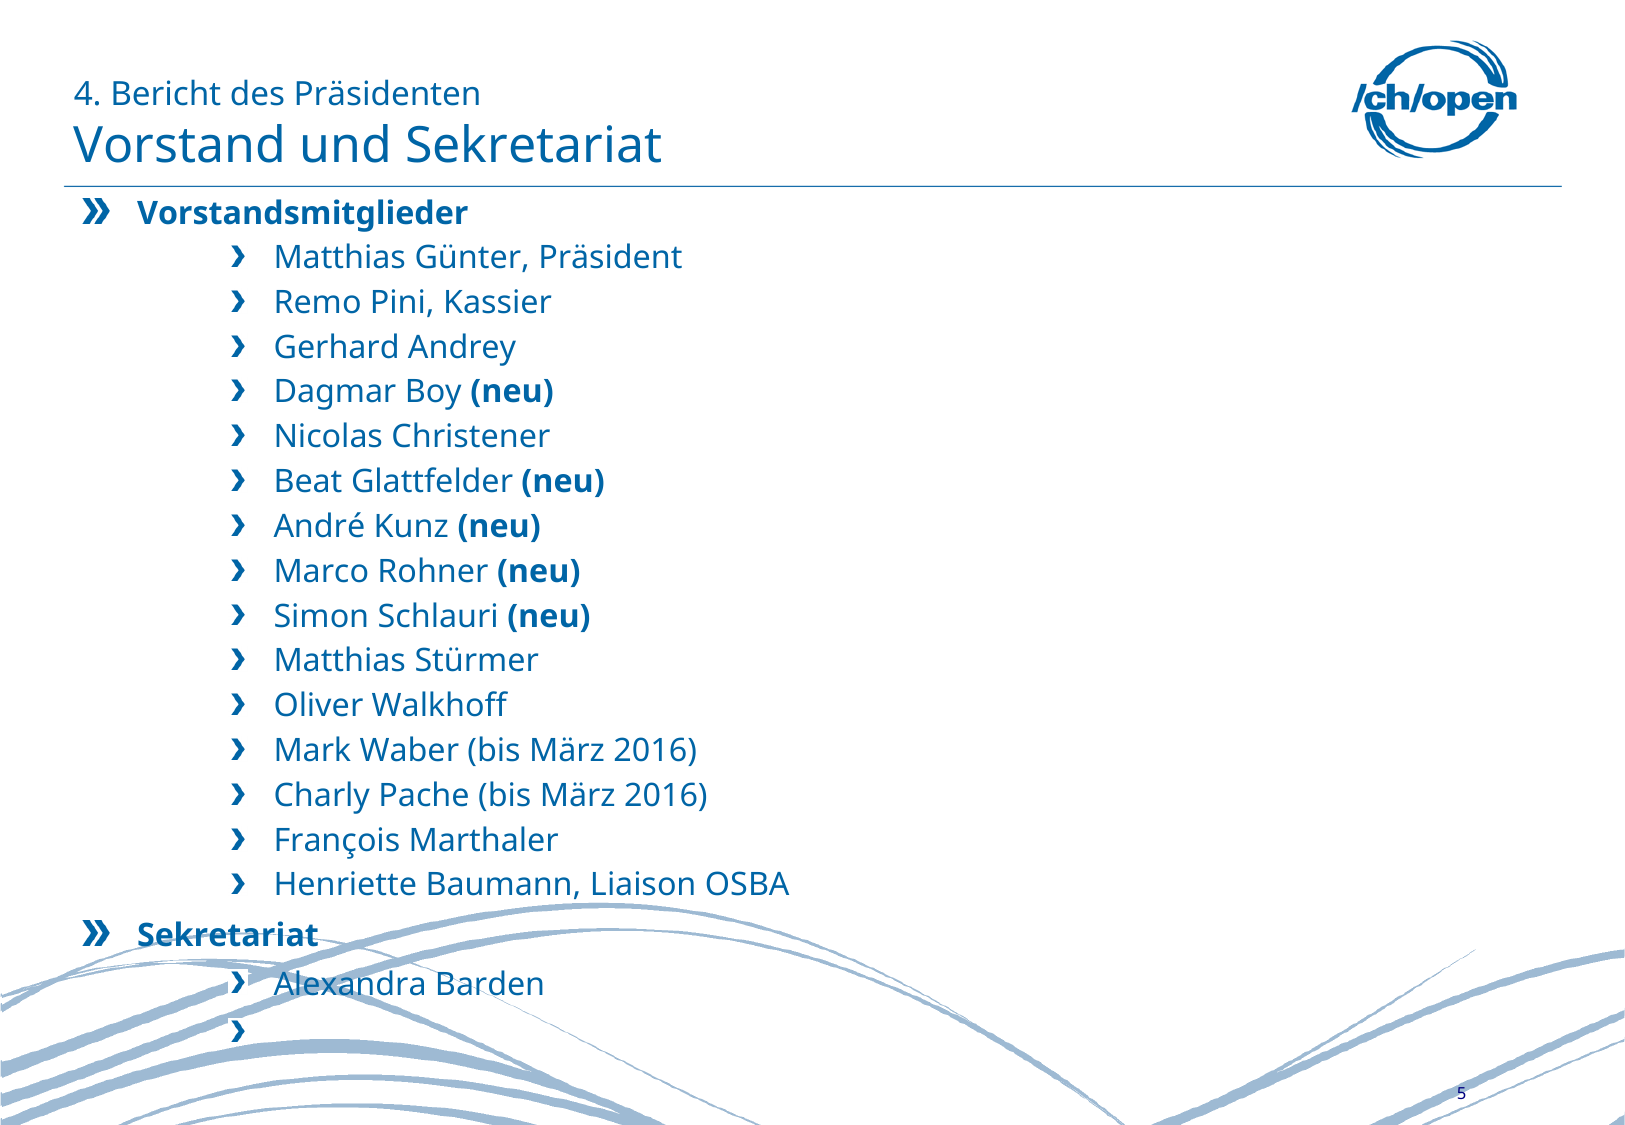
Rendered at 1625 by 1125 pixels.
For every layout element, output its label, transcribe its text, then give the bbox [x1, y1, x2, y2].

list Vorstandsmitglieder Matthias Günter, Präsident Remo Pini, Kassier Gerhard Andrey Dagmar Boy (neu) Nicolas Christener Beat Glattfelder (neu) André Kunz (neu) Marco Rohner (neu) Simon Schlauri (neu) Matthias Stürmer Oliver Walkhoff Mark Waber (bis März 2016) Charly Pache (bis März 2016) François Marthaler Henriette Baumann, Liaison OSBA Sekretariat Alexandra Barden [82, 191, 1536, 1005]
title 4. Bericht des Präsidenten Vorstand und Sekretariat [59, 64, 1322, 177]
